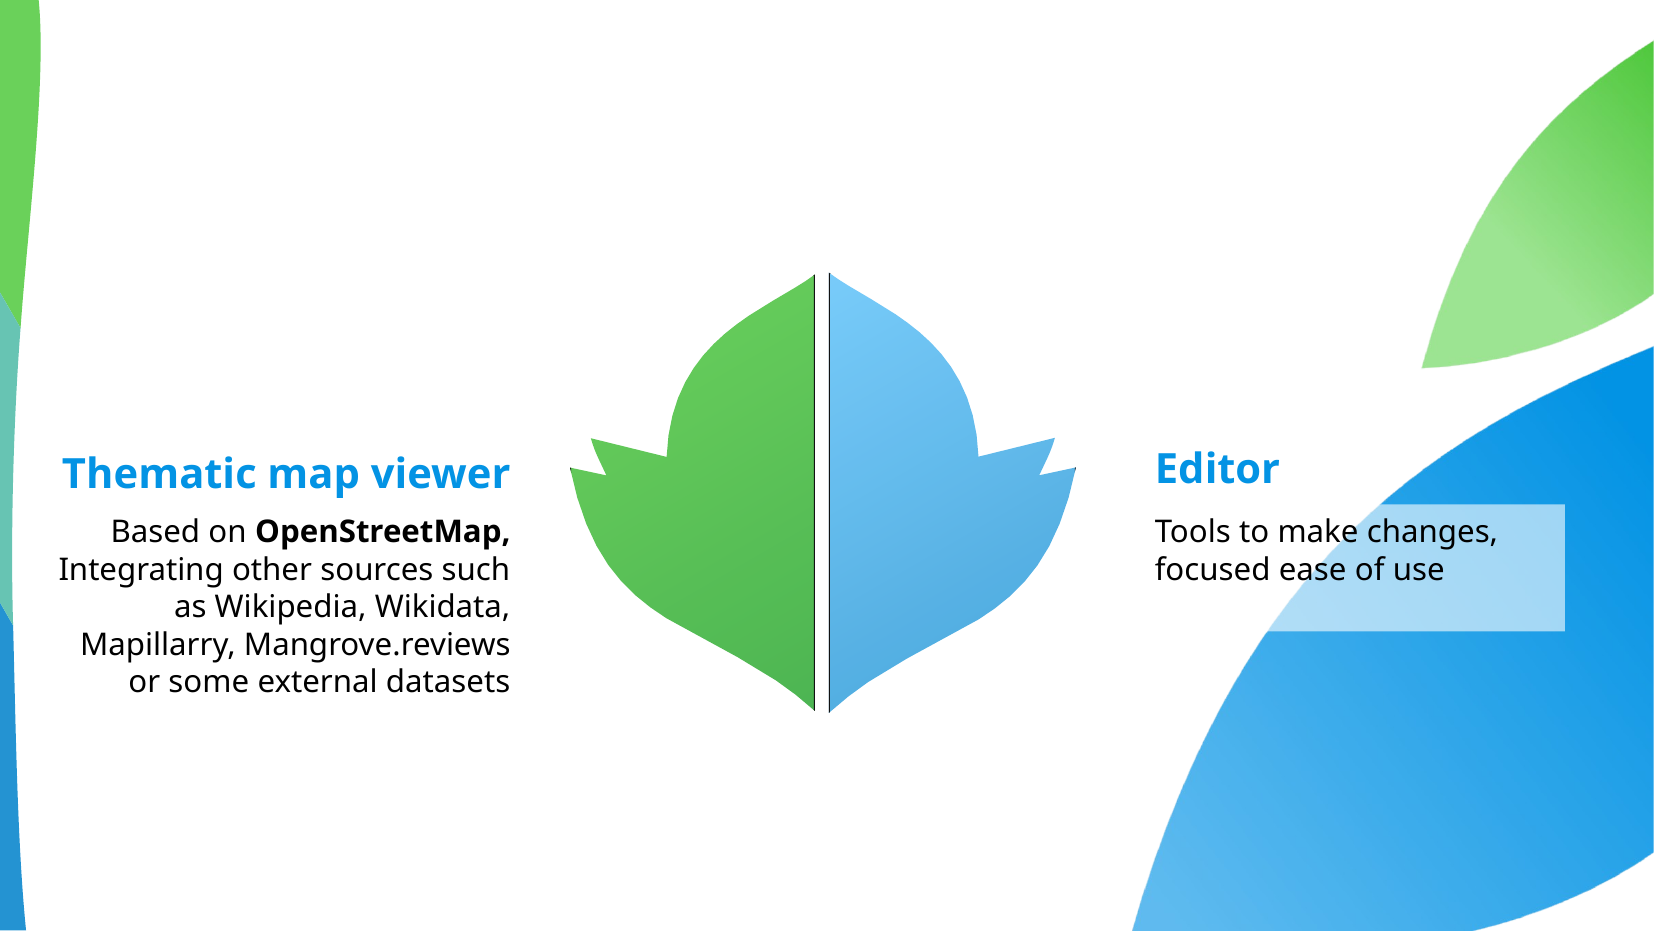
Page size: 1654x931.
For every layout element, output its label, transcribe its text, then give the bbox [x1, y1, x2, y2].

text_box [828, 272, 1076, 713]
picture [1133, 41, 1654, 930]
text_box Editor [1140, 434, 1591, 499]
text_box Based on OpenStreetMap, Integrating other sources such as Wikipedia, Wikidata, Mapillarry, Mangrove.reviews or some external datasets [37, 504, 526, 707]
text_box Tools to make changes, focused ease of use [1140, 504, 1565, 632]
text_box [570, 274, 815, 711]
text_box Thematic map viewer [37, 439, 526, 504]
